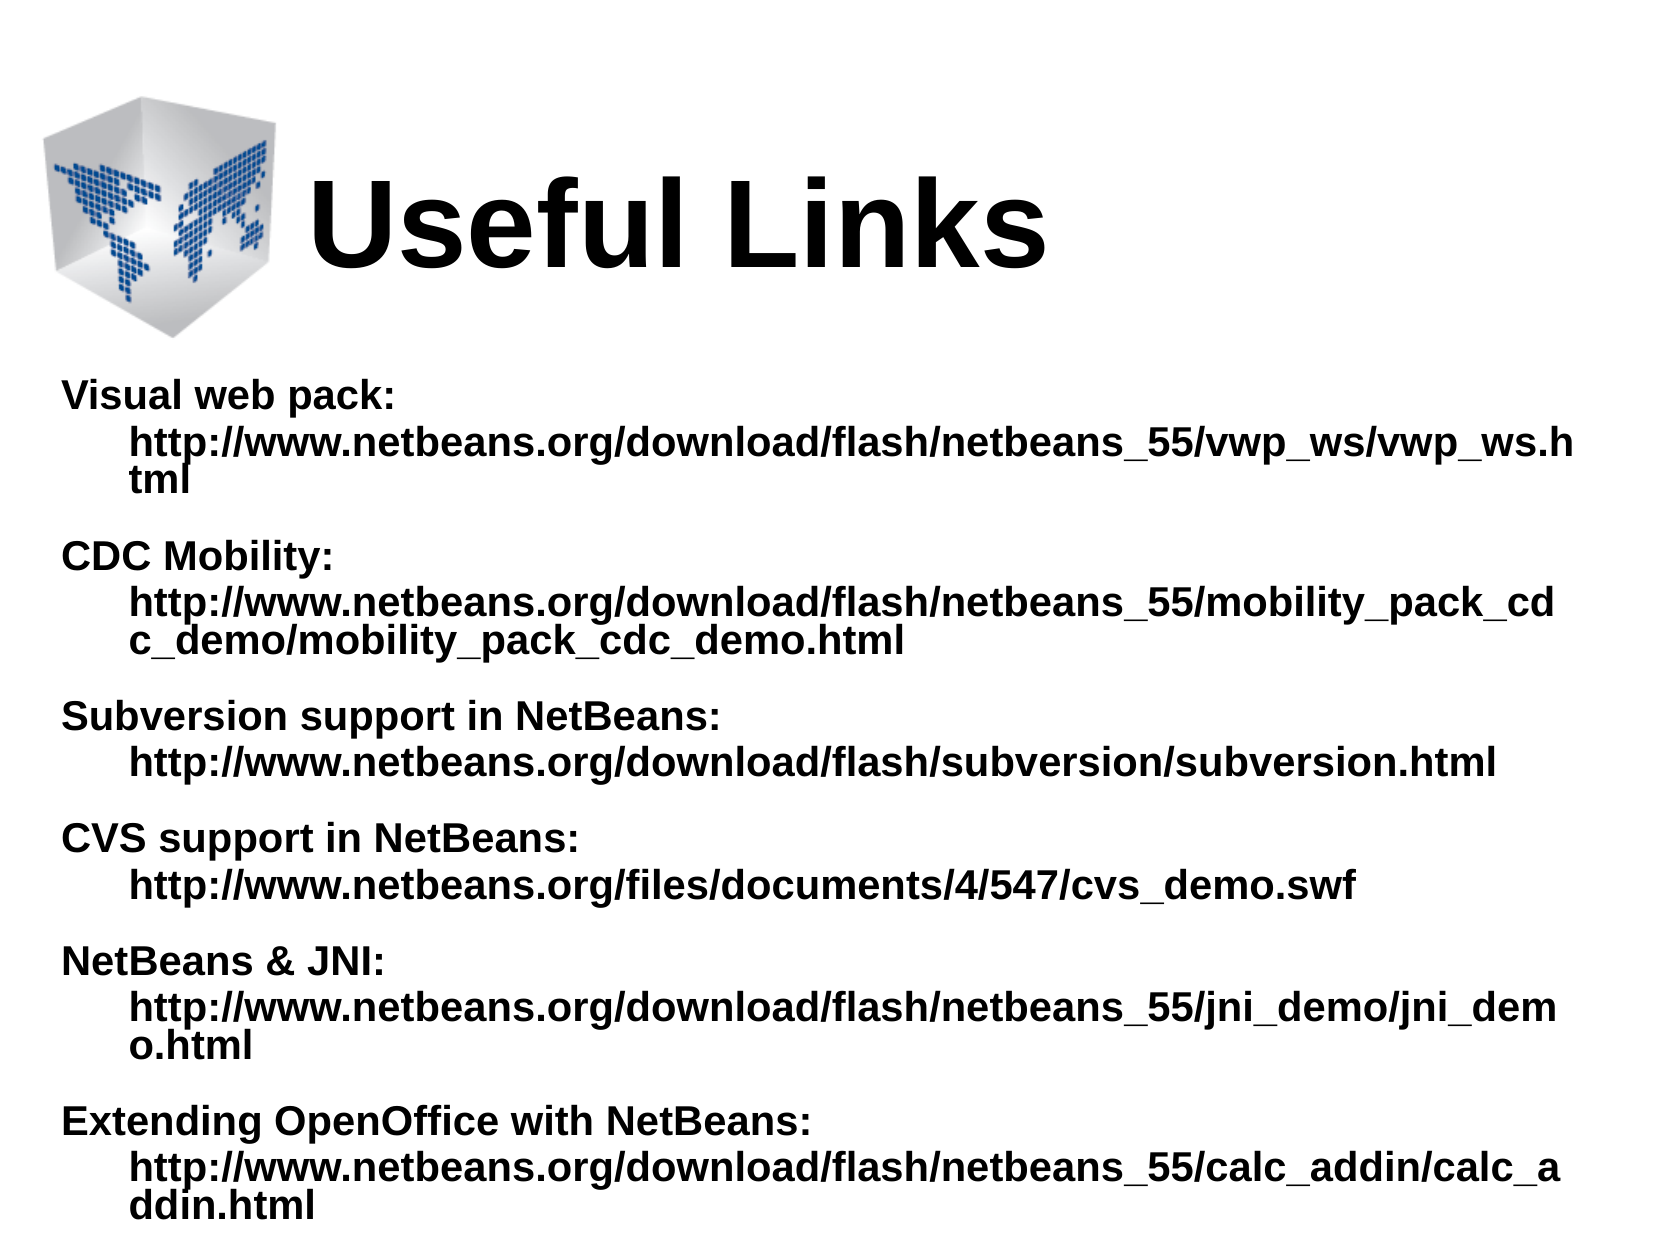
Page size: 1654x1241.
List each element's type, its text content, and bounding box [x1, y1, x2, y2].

picture [11, 84, 284, 349]
title Useful Links [307, 120, 1500, 328]
list Visual web pack:http://www.netbeans.org/download/flash/netbeans_55/vwp_ws/vwp_ws.html CDC Mobility:http://www.netbeans.org/download/flash/netbeans_55/mobility_pack_cdc_demo/mobility_pack_cdc_demo.html Subversion support in NetBeans:http://www.netbeans.org/download/flash/subversion/subversion.html CVS support in NetBeans:http://www.netbeans.org/files/documents/4/547/cvs_demo.swf NetBeans & JNI:http://www.netbeans.org/download/flash/netbeans_55/jni_demo/jni_demo.html Extending OpenOffice with NetBeans:http://www.netbeans.org/download/flash/netbeans_55/calc_addin/calc_addin.html More demos and interviews can be found at:http://netbeans.tv/ [43, 372, 1577, 1167]
